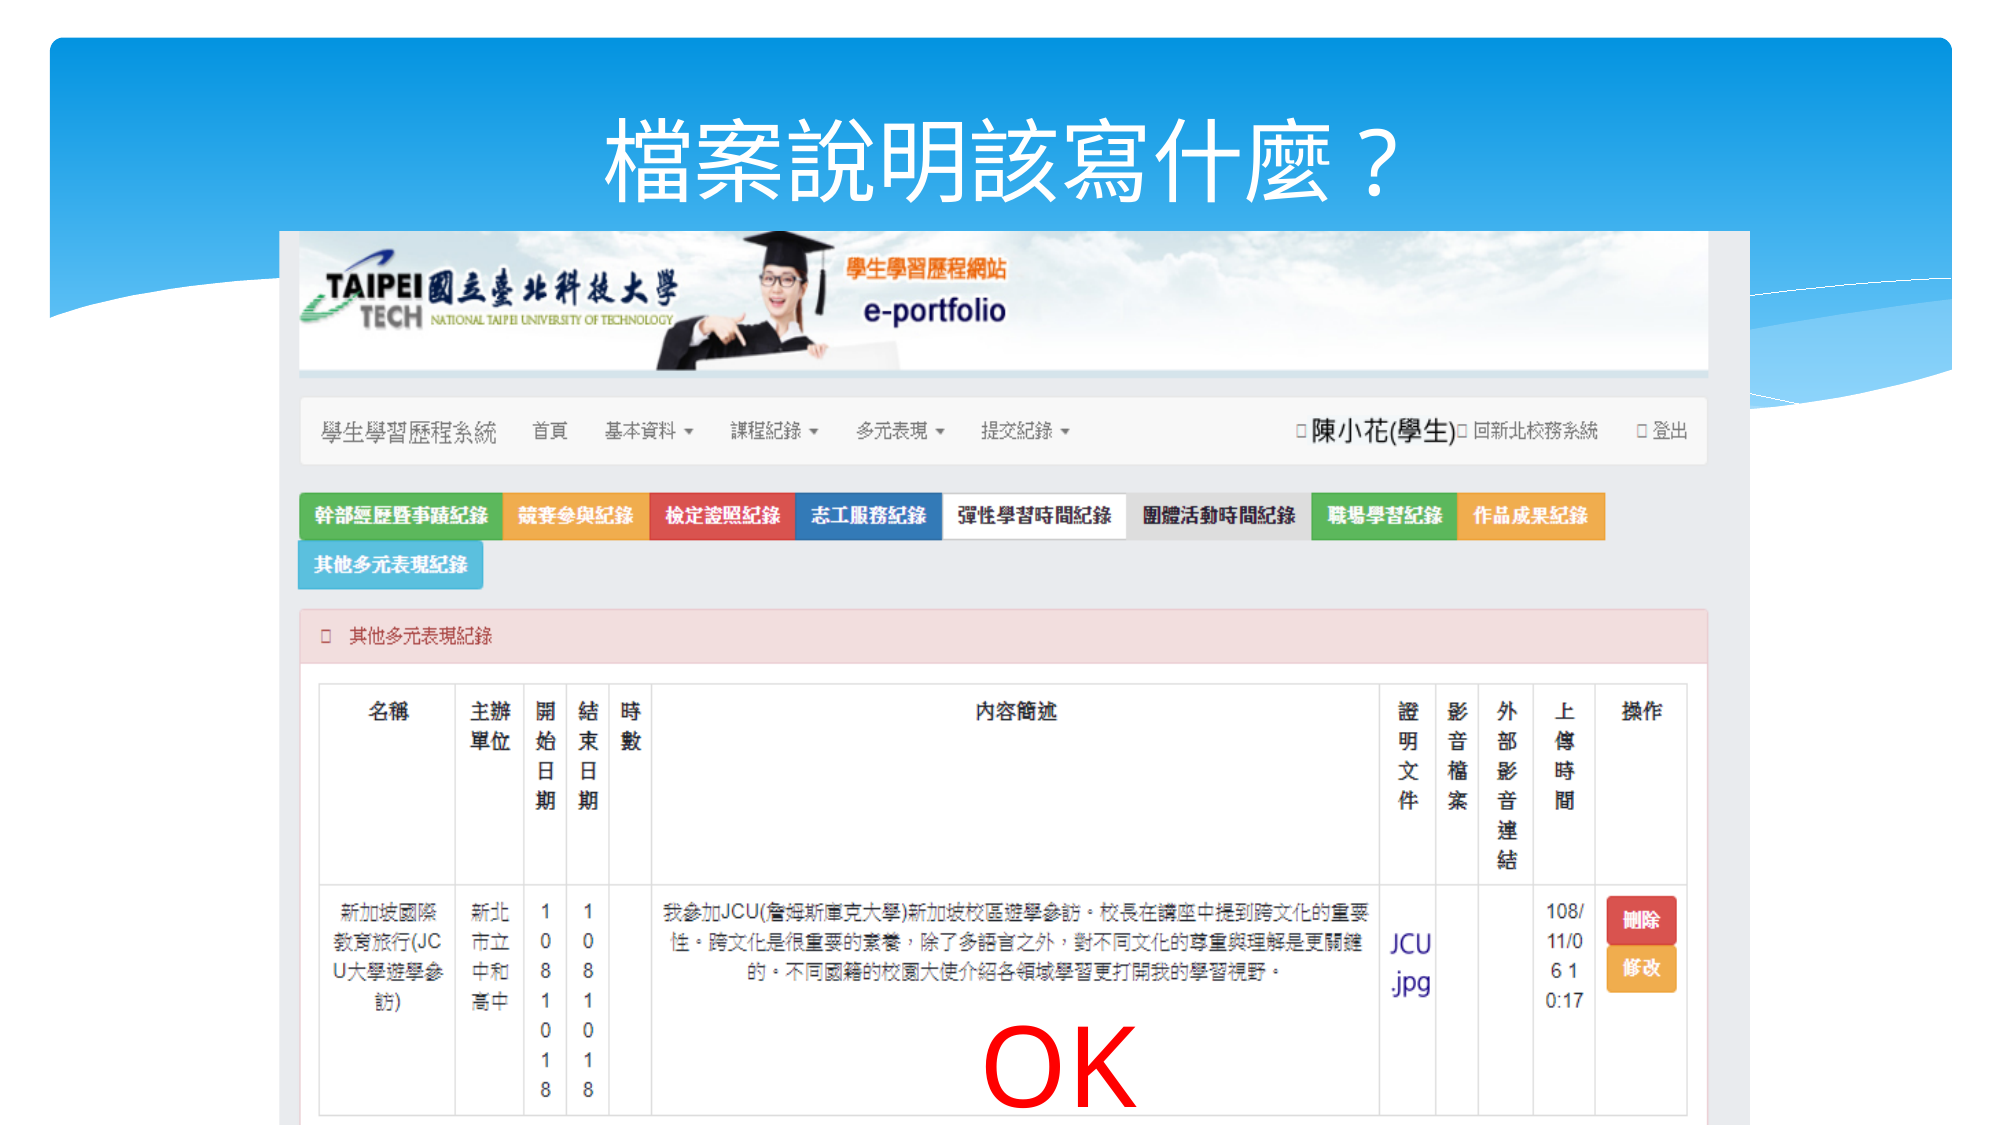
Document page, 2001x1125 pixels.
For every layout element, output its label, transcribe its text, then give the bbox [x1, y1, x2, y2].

picture [279, 231, 1750, 1125]
title 檔案說明該寫什麼? [99, 55, 1900, 262]
text_box OK [964, 987, 1461, 1125]
